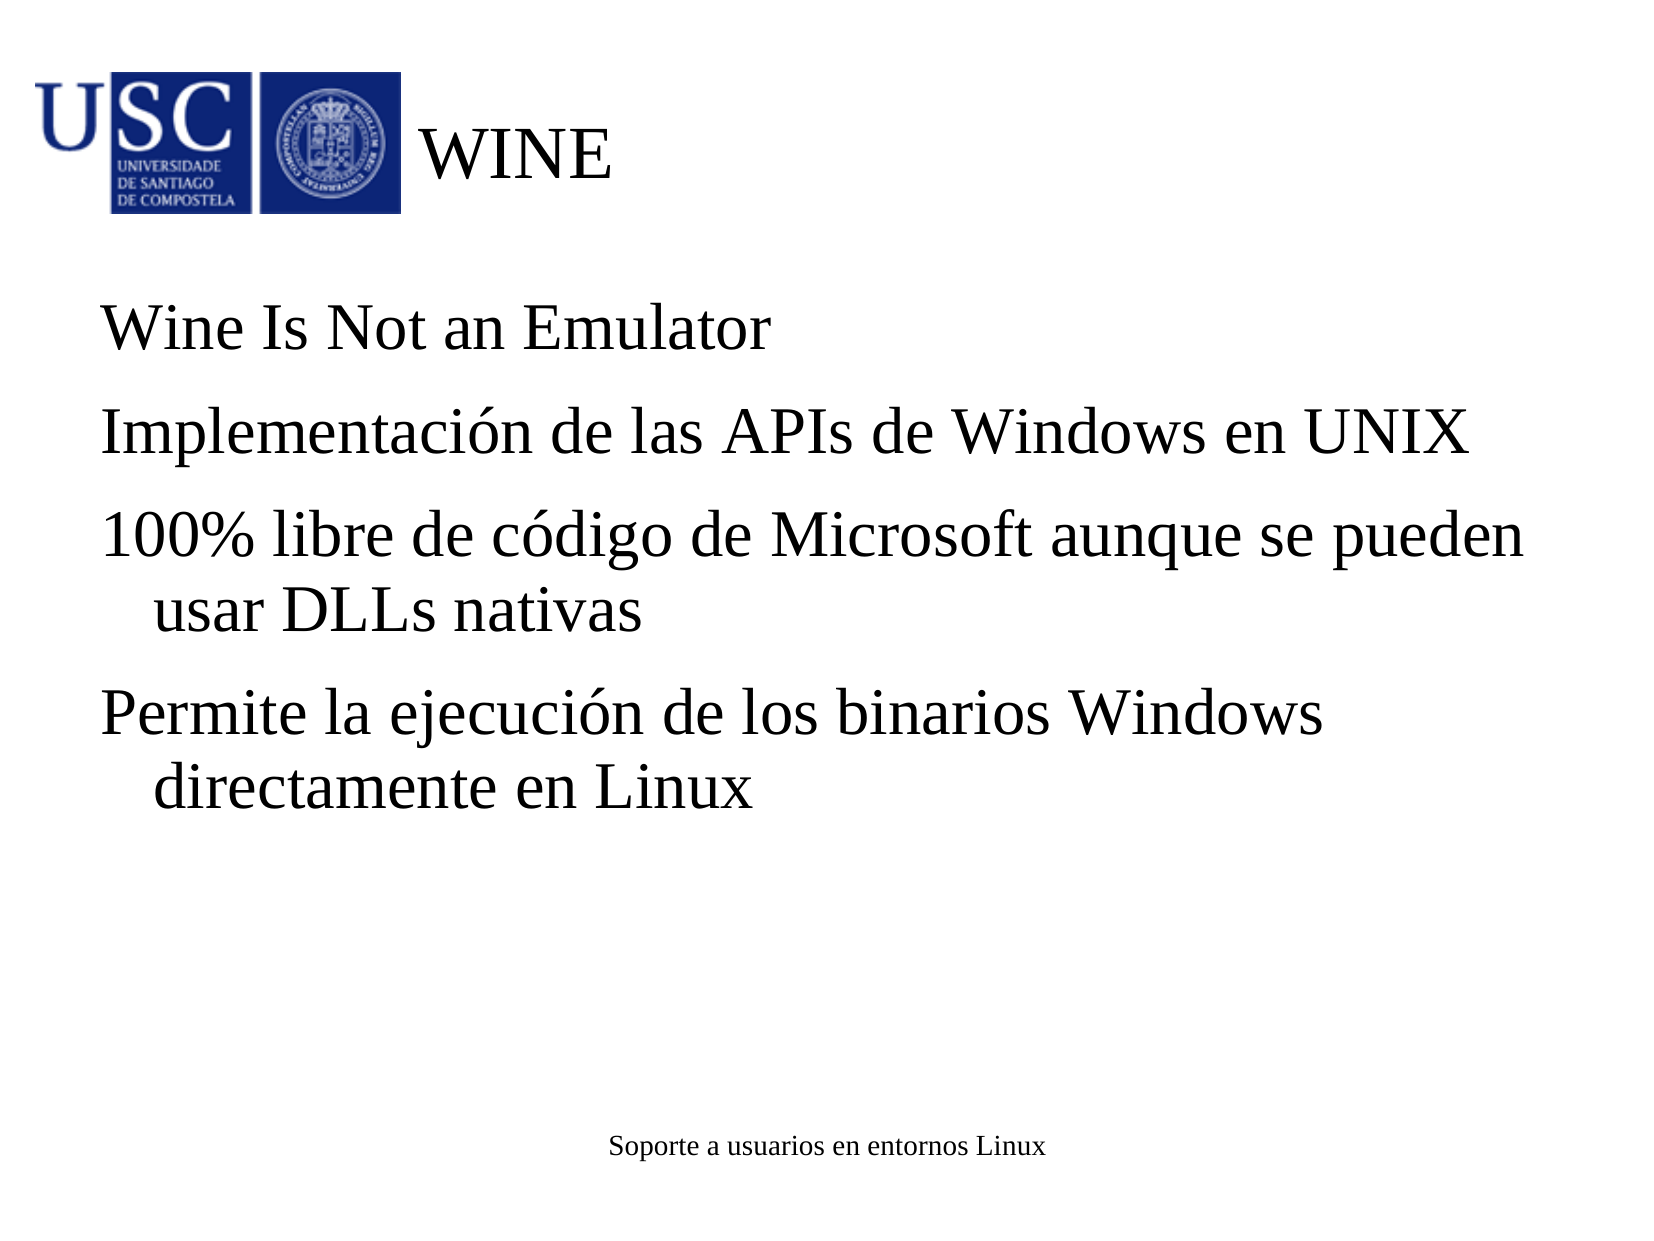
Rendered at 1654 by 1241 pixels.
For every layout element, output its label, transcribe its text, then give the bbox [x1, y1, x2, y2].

list Wine Is Not an Emulator Implementación de las APIs de Windows en UNIX 100% libre de código de Microsoft aunque se pueden usar DLLs nativas Permite la ejecución de los binarios Windows directamente en Linux [82, 290, 1571, 1109]
picture [35, 72, 401, 214]
title WINE [418, 49, 1571, 257]
